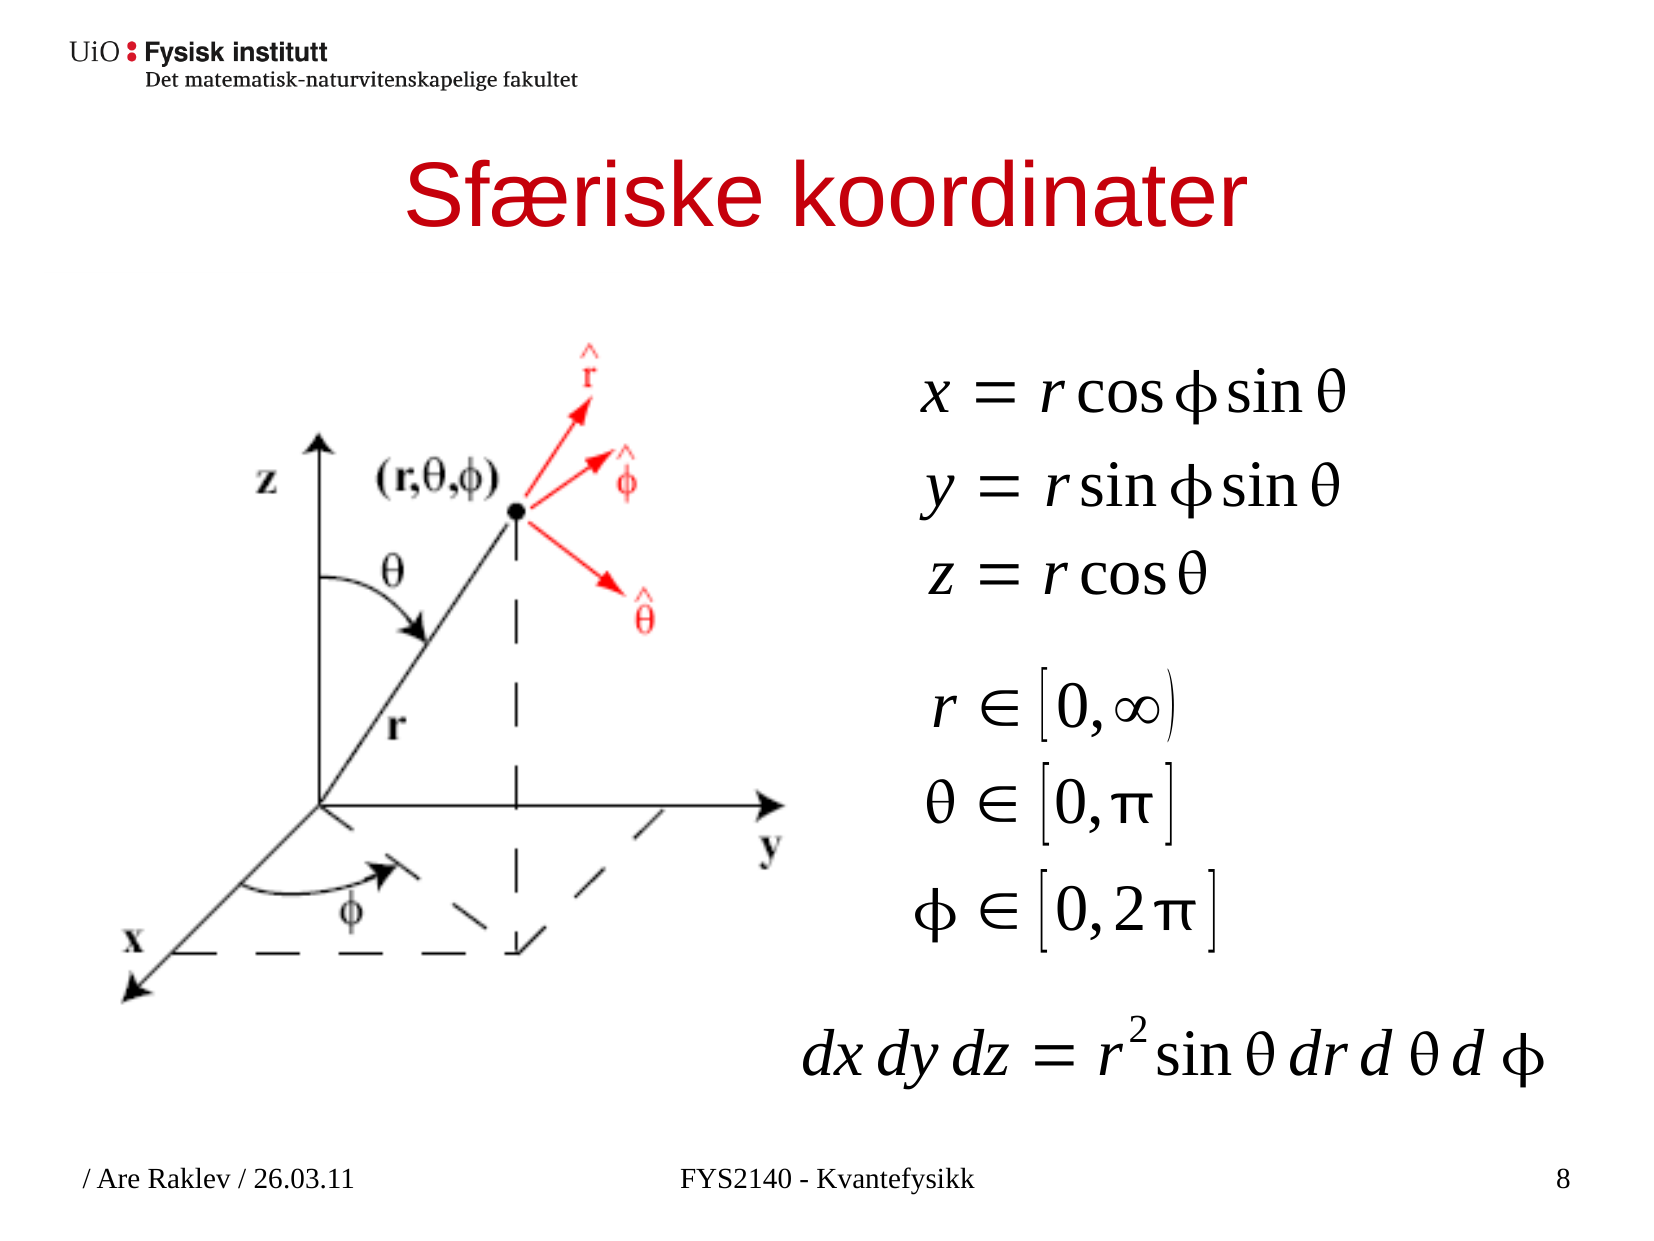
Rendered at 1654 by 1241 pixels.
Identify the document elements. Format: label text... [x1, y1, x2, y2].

chart [922, 664, 1183, 746]
chart [911, 351, 1357, 434]
chart [917, 534, 1218, 617]
chart [793, 1007, 1552, 1097]
title Sfæriske koordinater [82, 90, 1571, 298]
chart [917, 759, 1181, 850]
chart [911, 445, 1351, 528]
picture [68, 37, 581, 93]
picture [44, 271, 832, 1049]
chart [905, 865, 1223, 956]
